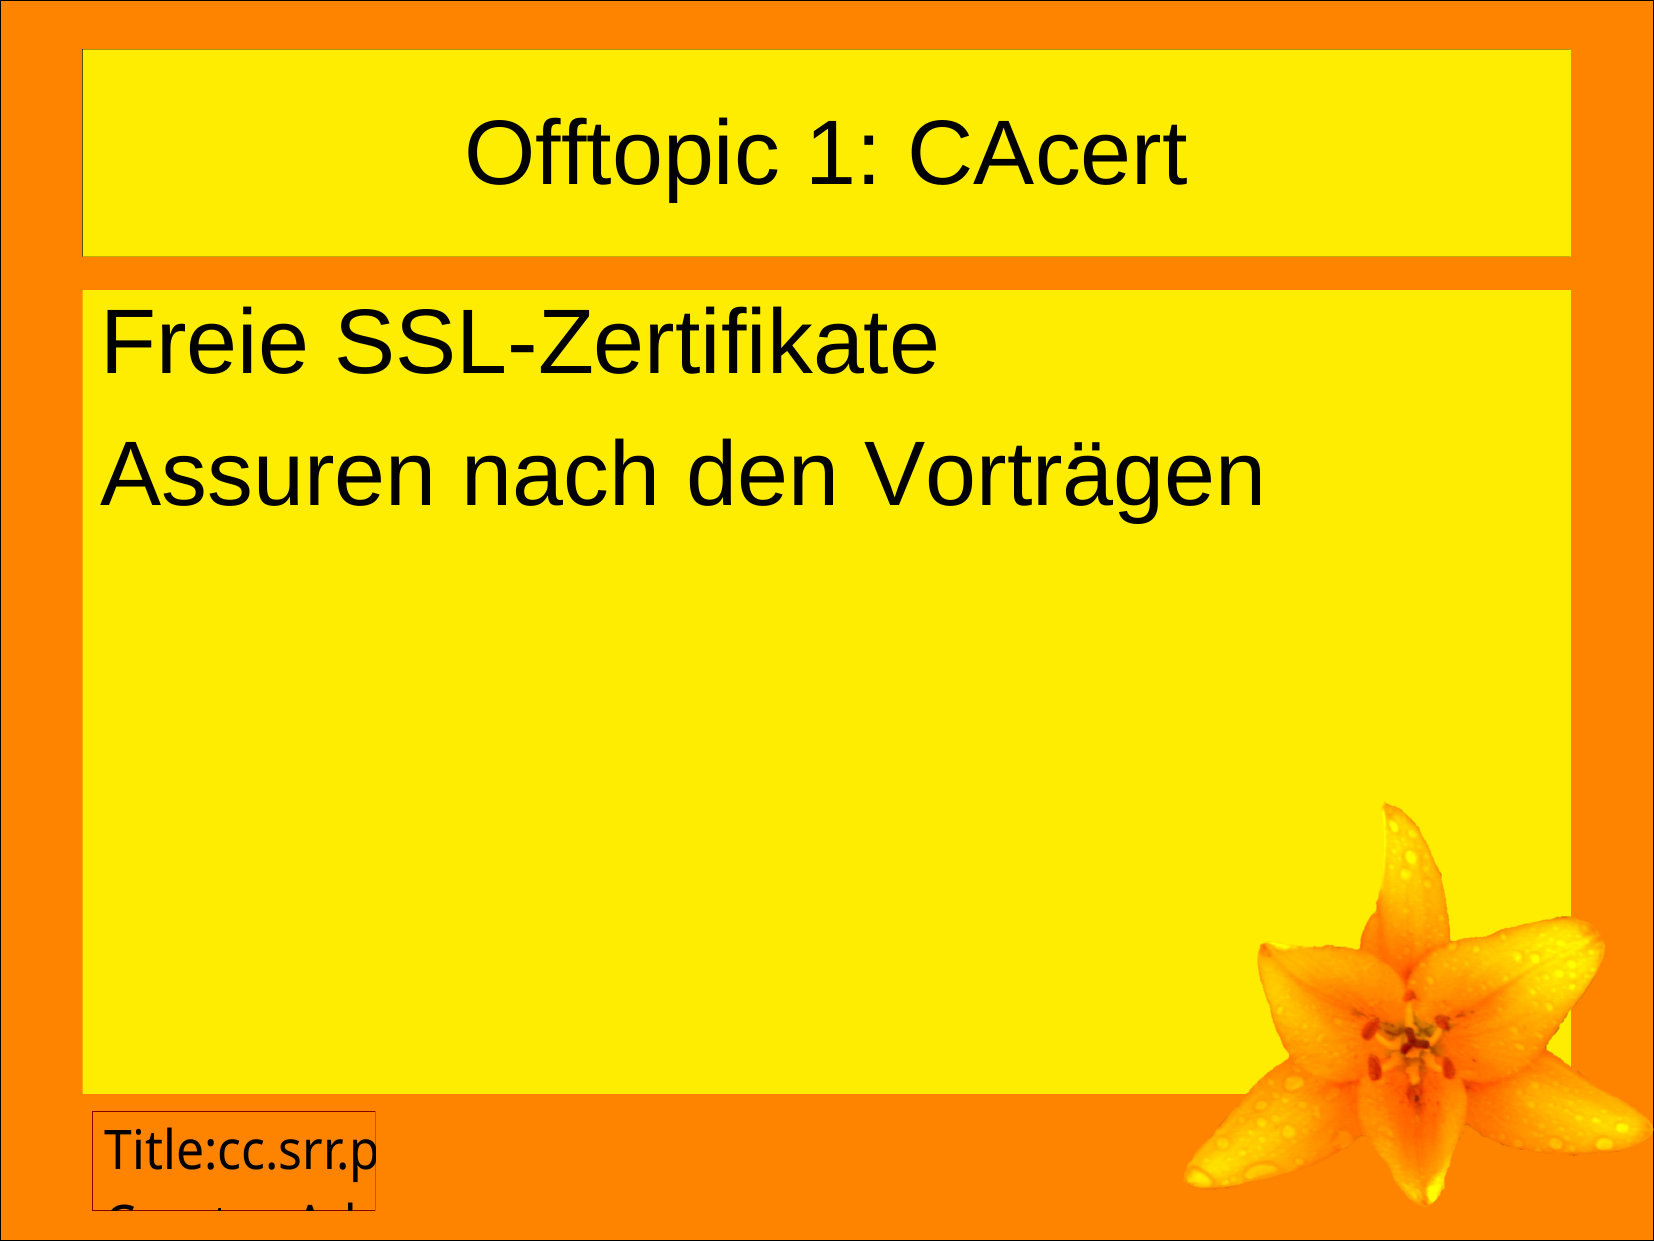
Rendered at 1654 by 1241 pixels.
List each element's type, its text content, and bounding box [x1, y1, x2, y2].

picture [1181, 767, 1654, 1241]
picture [88, 1108, 376, 1211]
text_box [0, 0, 1654, 1241]
title Offtopic 1: CAcert [82, 49, 1571, 257]
list Freie SSL-Zertifikate Assuren nach den Vorträgen [82, 290, 1571, 1094]
